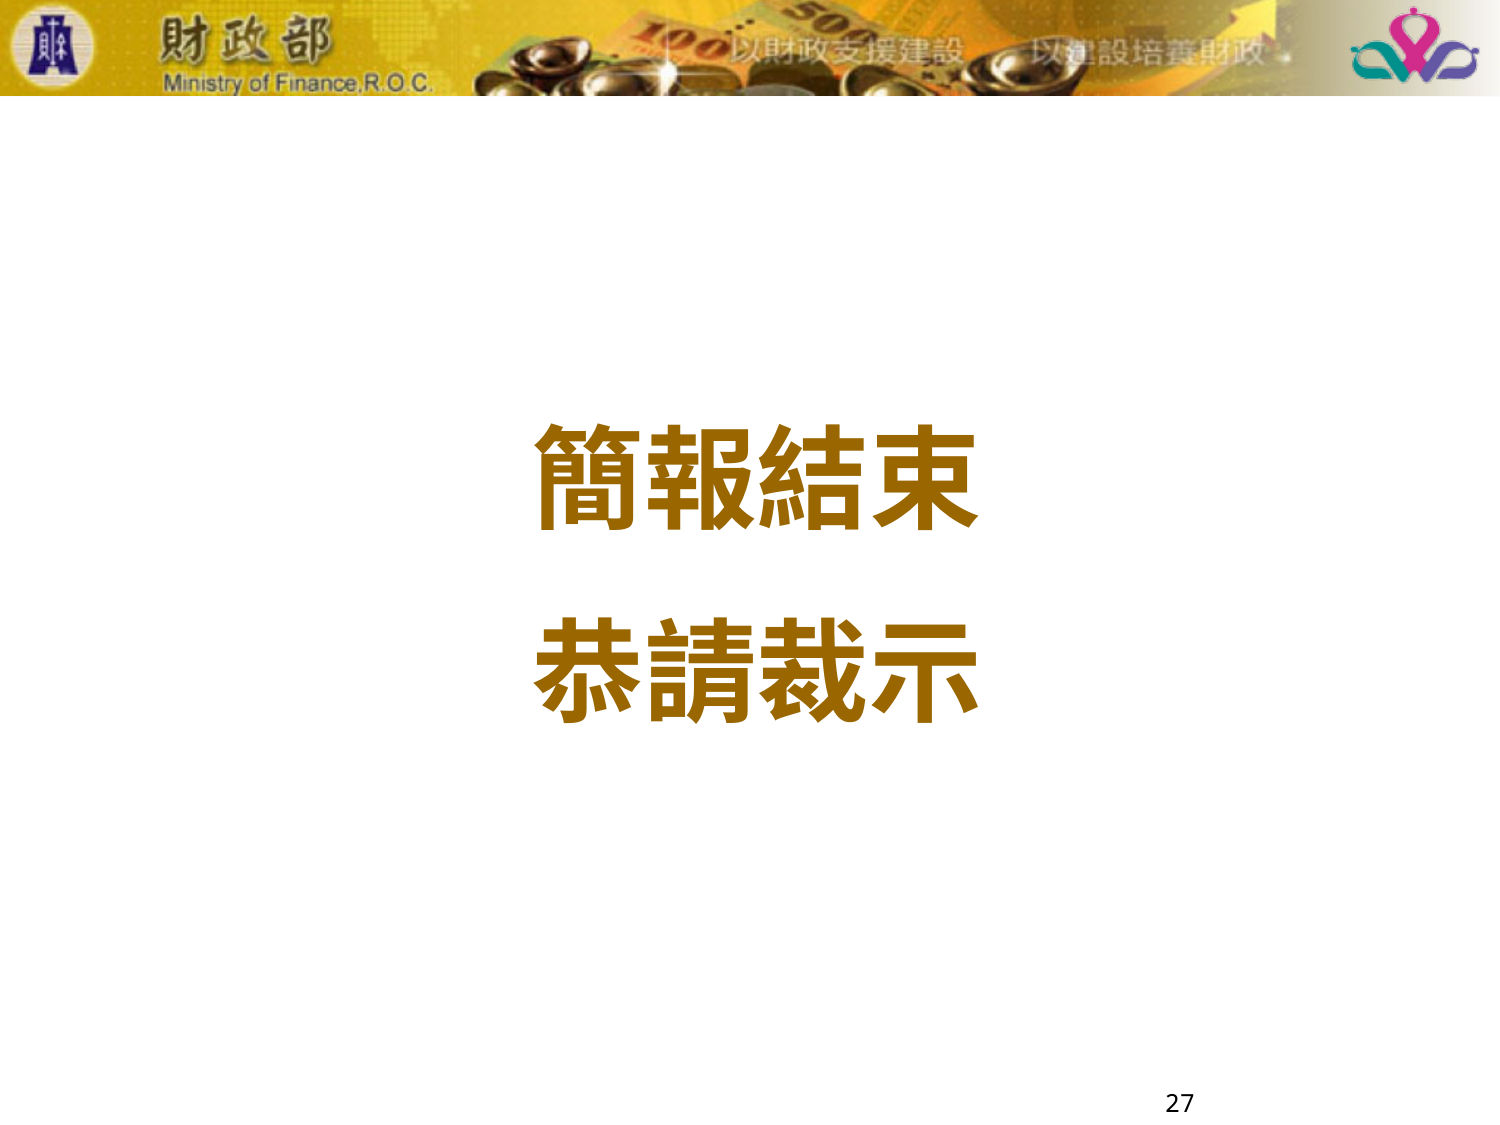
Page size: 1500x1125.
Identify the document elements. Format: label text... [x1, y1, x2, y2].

picture [0, 0, 1500, 96]
text_box 簡報結束 恭請裁示 [0, 368, 1500, 681]
text_box 27 [1149, 1080, 1500, 1125]
